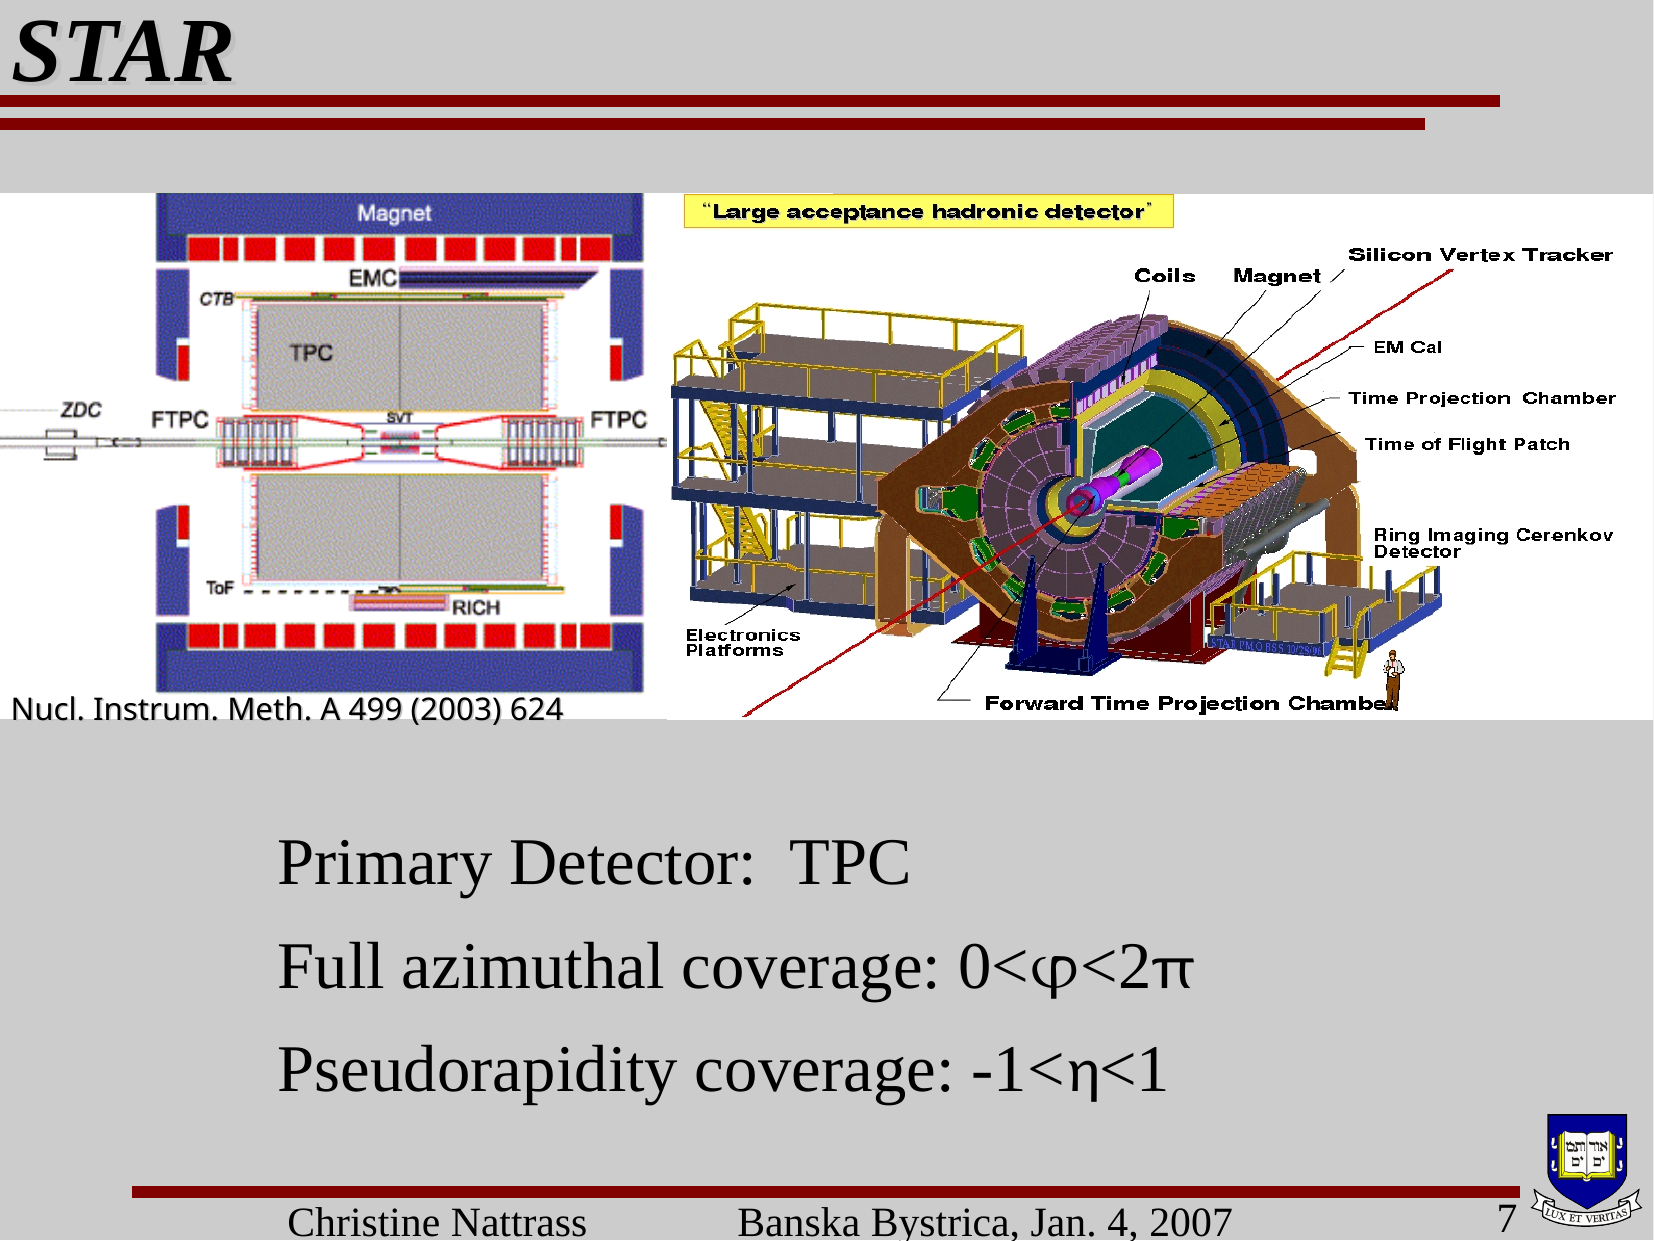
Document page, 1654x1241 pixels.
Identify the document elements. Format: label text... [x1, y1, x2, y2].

picture [0, 193, 1654, 721]
list Primary Detector: TPC Full azimuthal coverage: 0<<2 Pseudorapidity coverage: -1<<1 [259, 825, 1388, 1241]
picture [1530, 1114, 1643, 1227]
text_box Nucl. Instrum. Meth. A 499 (2003) 624 [0, 679, 738, 769]
title STAR [11, 0, 1512, 154]
